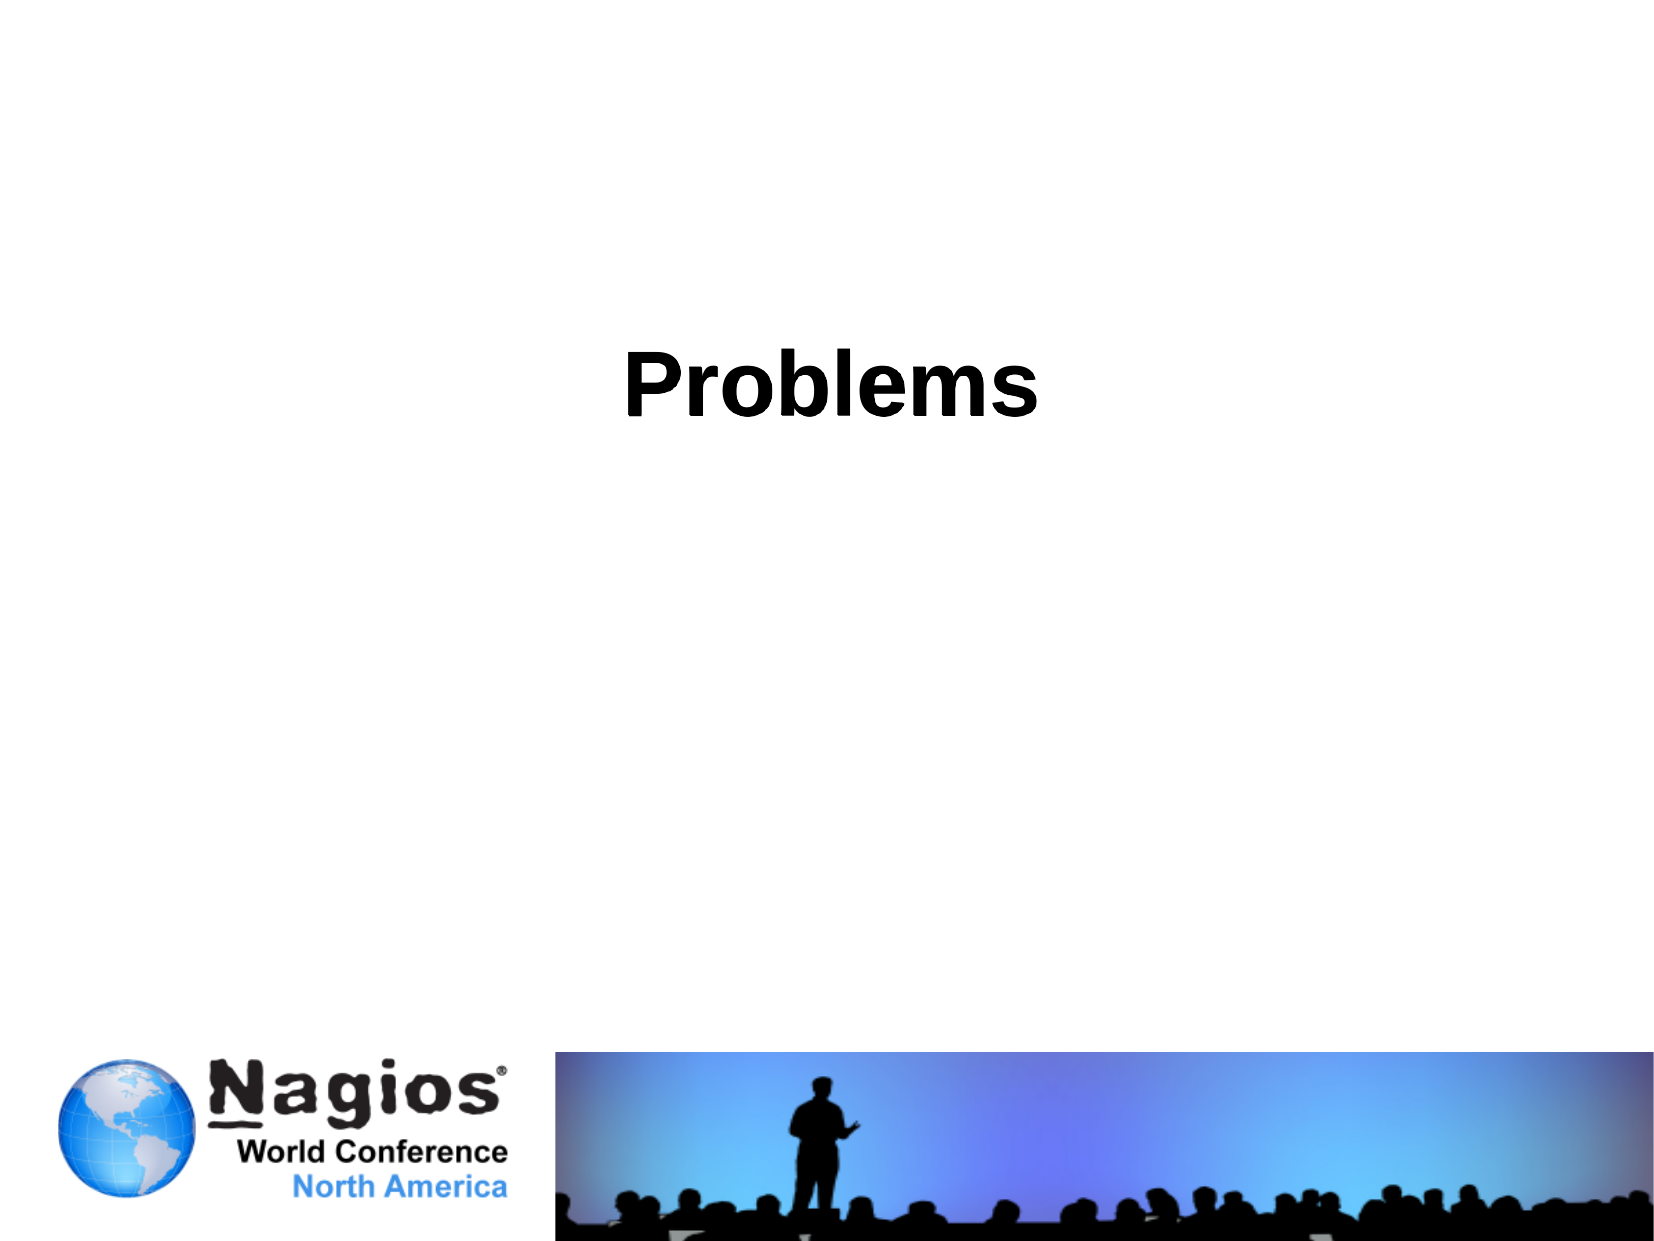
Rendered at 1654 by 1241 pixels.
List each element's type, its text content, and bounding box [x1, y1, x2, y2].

title Problems [87, 280, 1576, 488]
picture [555, 1052, 1654, 1241]
picture [58, 1058, 509, 1228]
